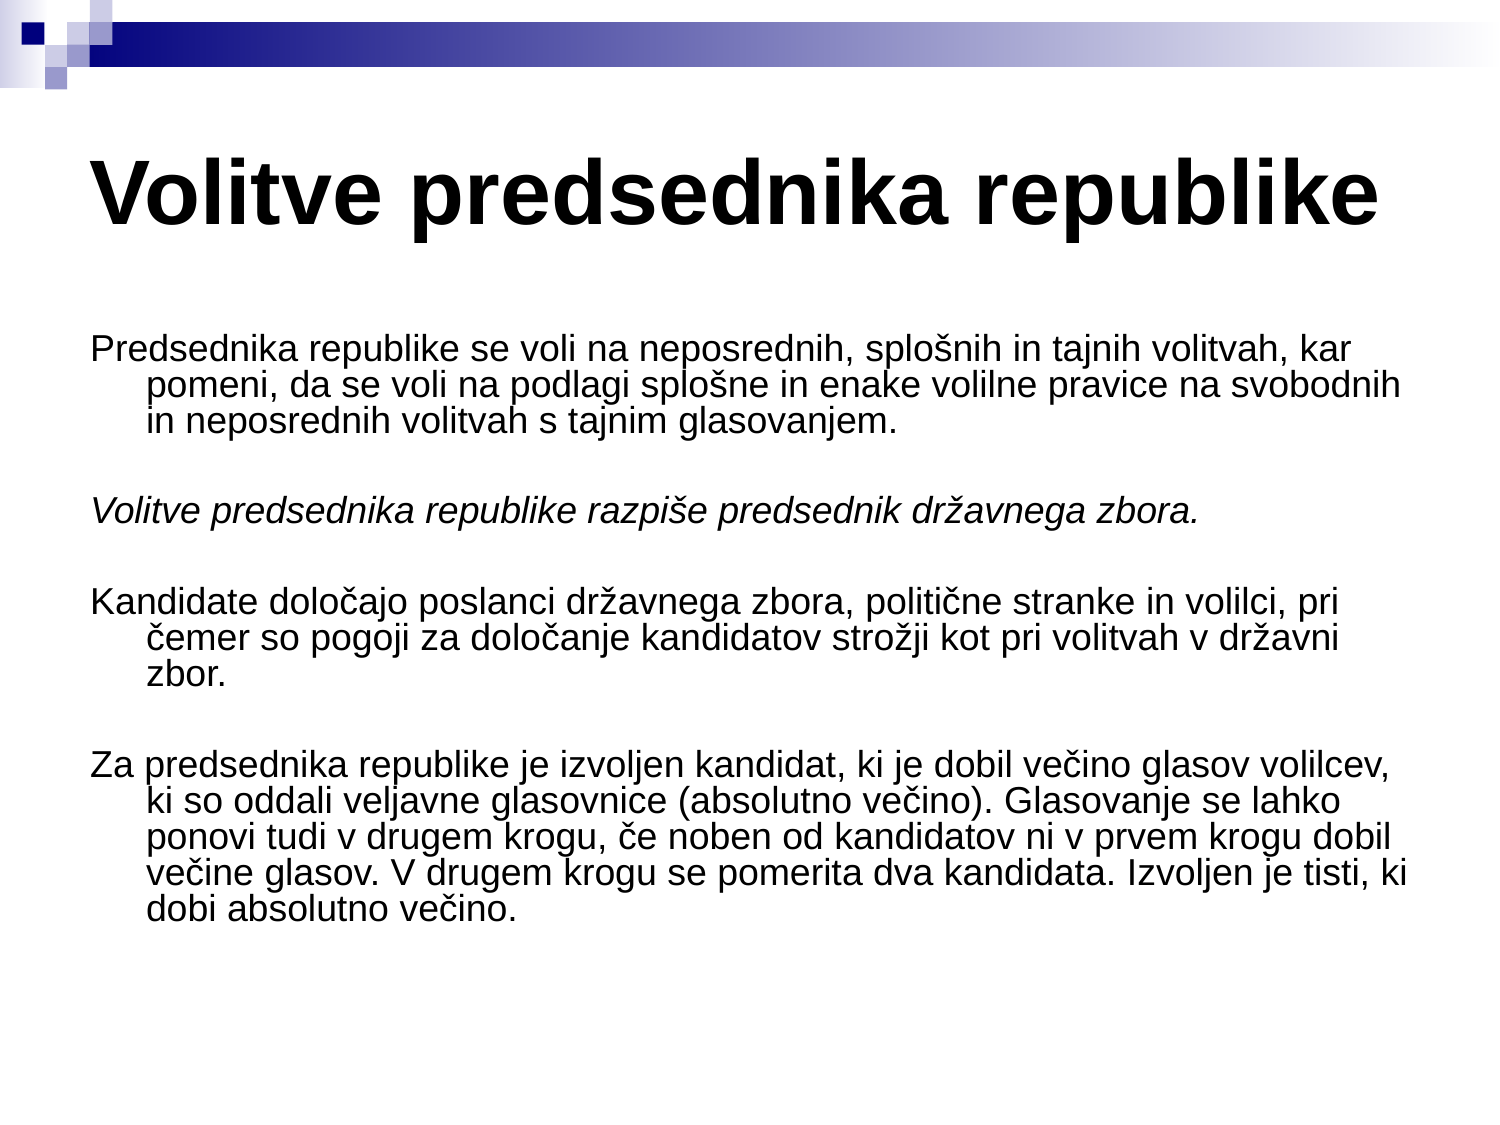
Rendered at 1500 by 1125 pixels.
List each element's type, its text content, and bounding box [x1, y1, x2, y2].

title Volitve predsednika republike [75, 75, 1425, 300]
list Predsednika republike se voli na neposrednih, splošnih in tajnih volitvah, kar pomeni, da se voli na podlagi splošne in enake volilne pravice na svobodnih in neposrednih volitvah s tajnim glasovanjem. Volitve predsednika republike razpiše predsednik državnega zbora. Kandidate določajo poslanci državnega zbora, politične stranke in volilci, pri čemer so pogoji za določanje kandidatov strožji kot pri volitvah v državni zbor. Za predsednika republike je izvoljen kandidat, ki je dobil večino glasov volilcev, ki so oddali veljavne glasovnice (absolutno večino). Glasovanje se lahko ponovi tudi v drugem krogu, če noben od kandidatov ni v prvem krogu dobil večine glasov. V drugem krogu se pomerita dva kandidata. Izvoljen je tisti, ki dobi absolutno večino. [75, 324, 1425, 963]
